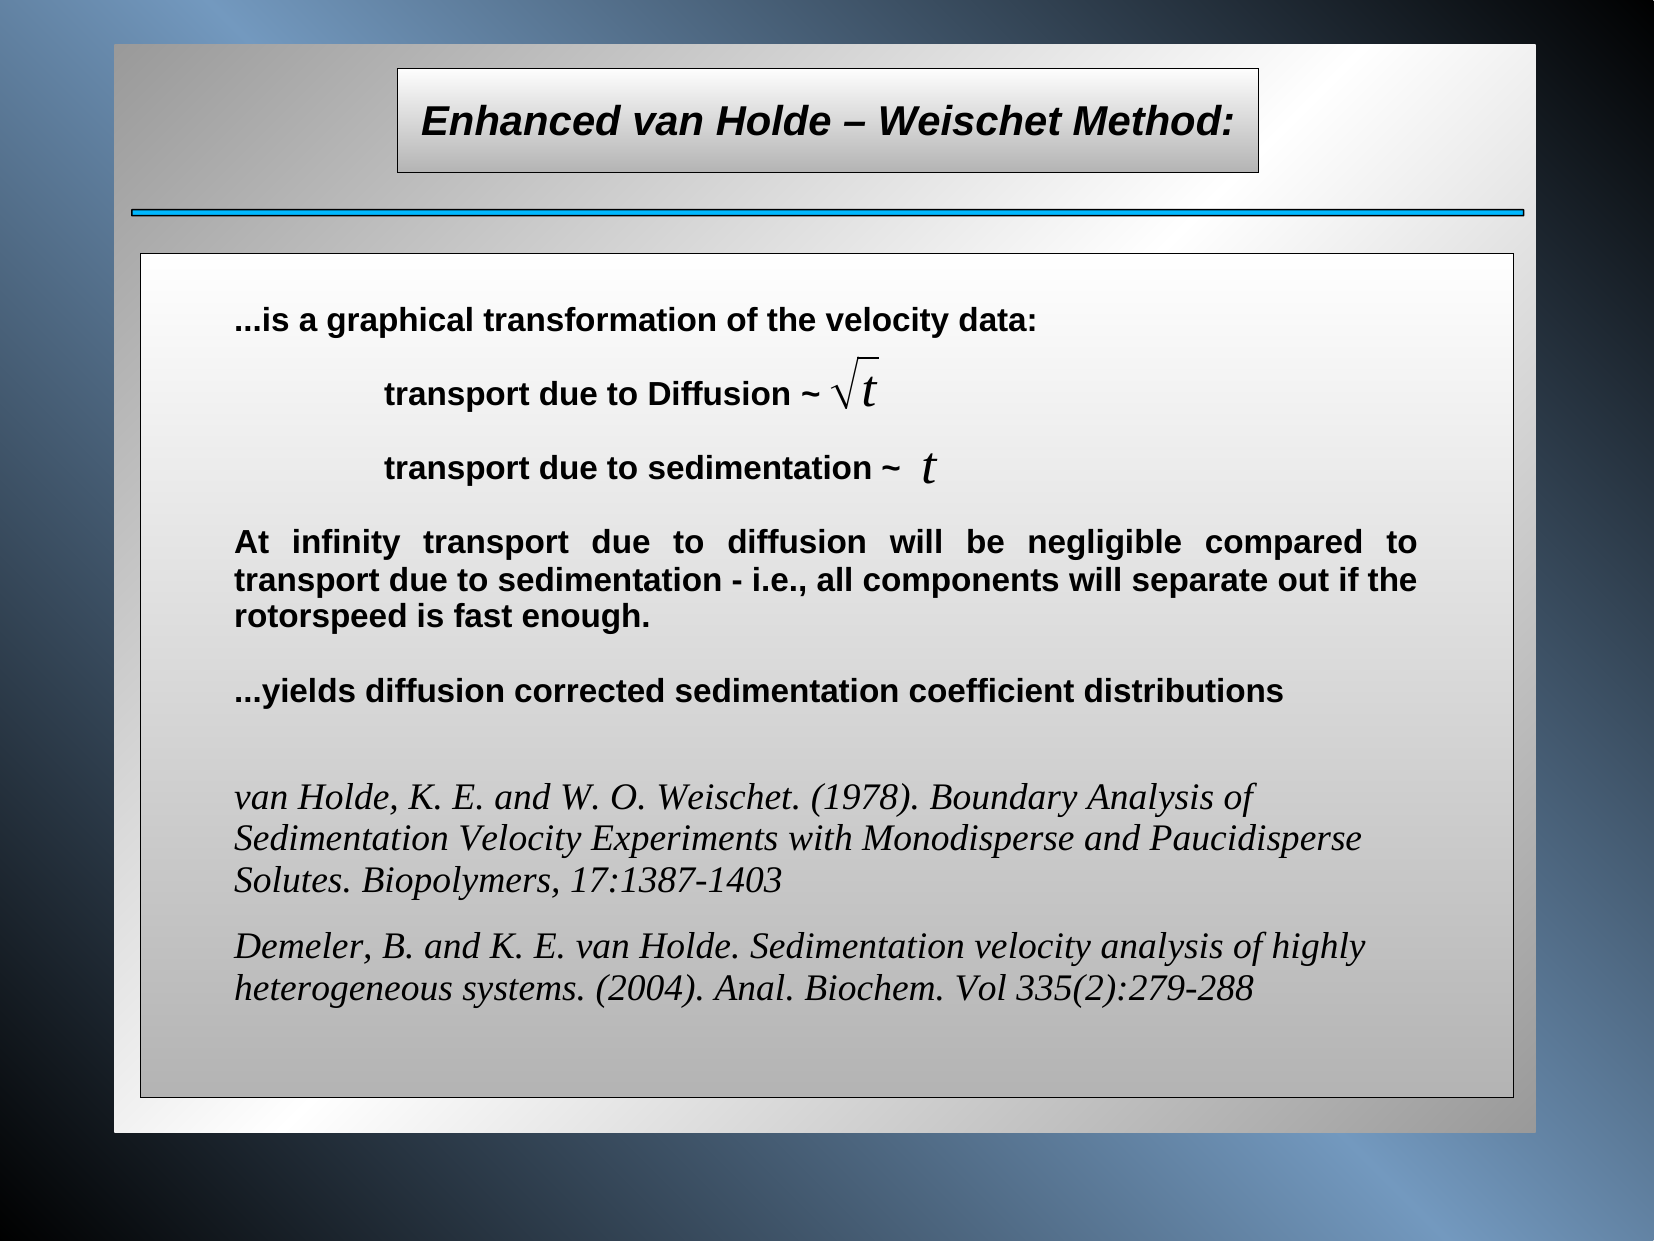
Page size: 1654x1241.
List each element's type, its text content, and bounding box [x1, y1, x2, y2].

text_box [140, 253, 1514, 1098]
chart [814, 354, 890, 418]
text_box Enhanced van Holde – Weischet Method: [397, 68, 1259, 173]
text_box ...is a graphical transformation of the velocity data: transport due to Diffusion ~ transport due to sedimentation ~ At infinity transport due to diffusion will be negligible compared to transport due to sedimentation - i.e., all components will separate out if the rotorspeed is fast enough. ...yields diffusion corrected sedimentation coefficient distributions van Holde, K. E. and W. O. Weischet. (1978). Boundary Analysis of Sedimentation Velocity Experiments with Monodisperse and Paucidisperse Solutes. Biopolymers, 17:1387-1403 Demeler, B. and K. E. van Holde. Sedimentation velocity analysis of highly heterogeneous systems. (2004). Anal. Biochem. Vol 335(2):279-288 [234, 301, 1420, 1009]
text_box [131, 209, 1524, 216]
chart [906, 435, 948, 495]
